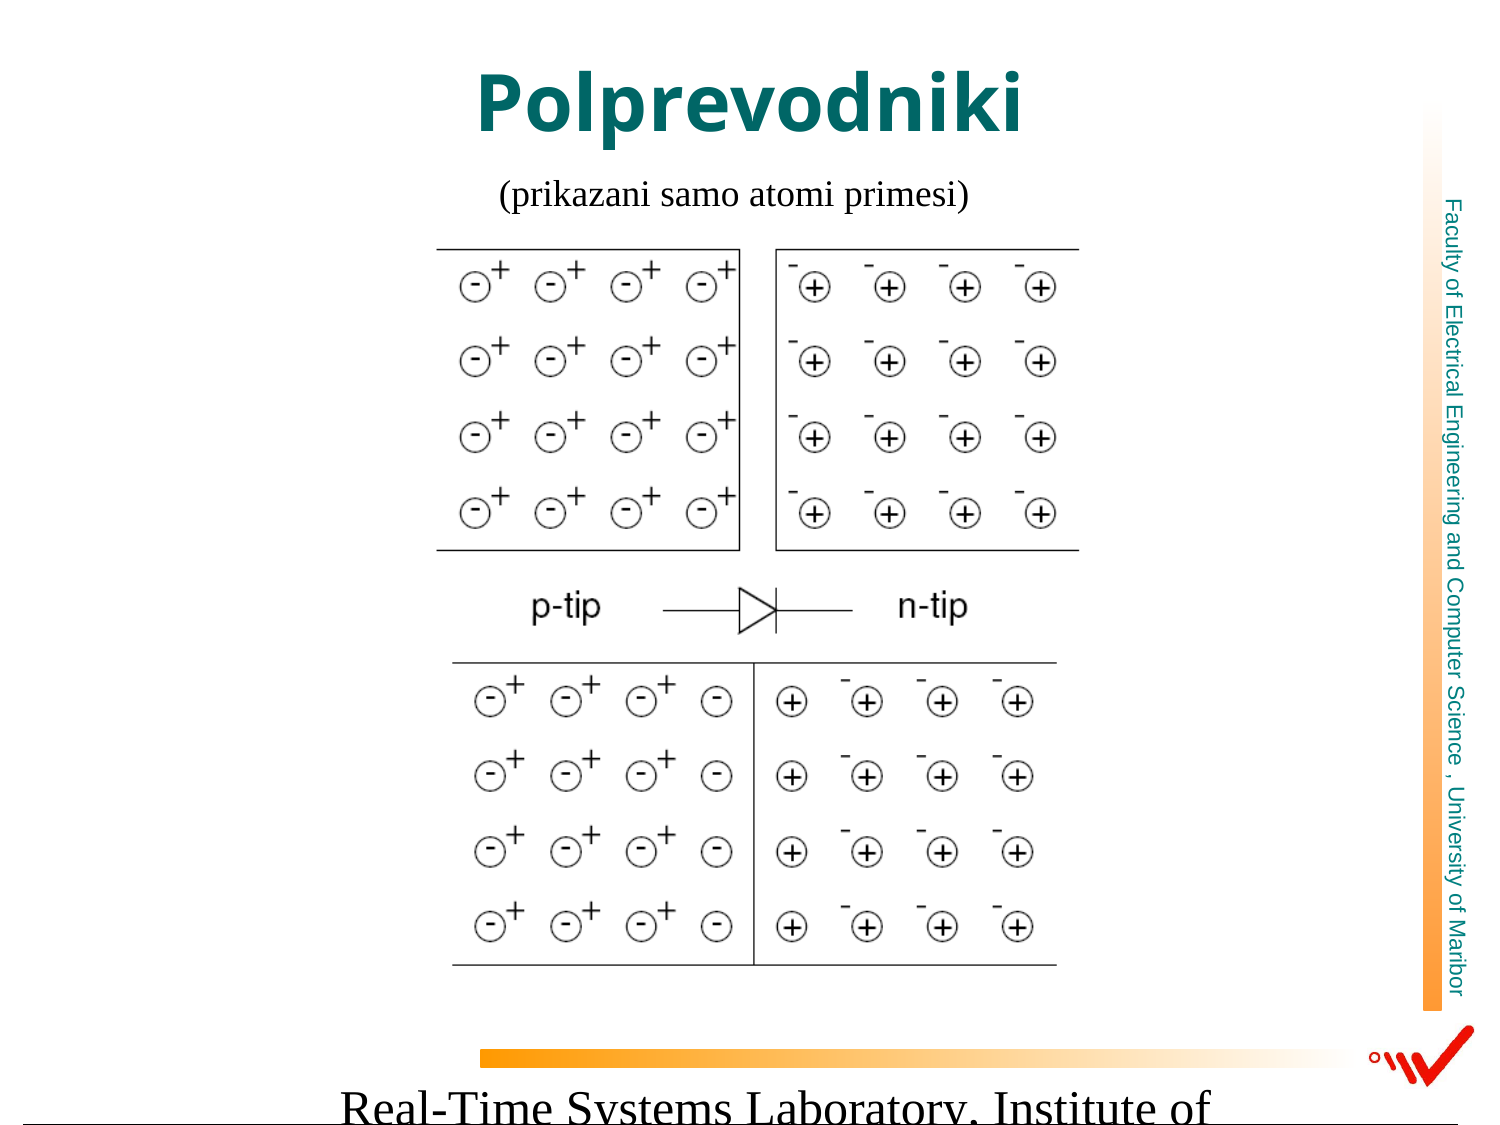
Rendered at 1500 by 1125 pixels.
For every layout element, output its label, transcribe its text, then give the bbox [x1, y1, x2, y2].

title Polprevodniki [75, 45, 1426, 233]
picture [421, 236, 1091, 979]
text_box (prikazani samo atomi primesi) [483, 160, 985, 222]
